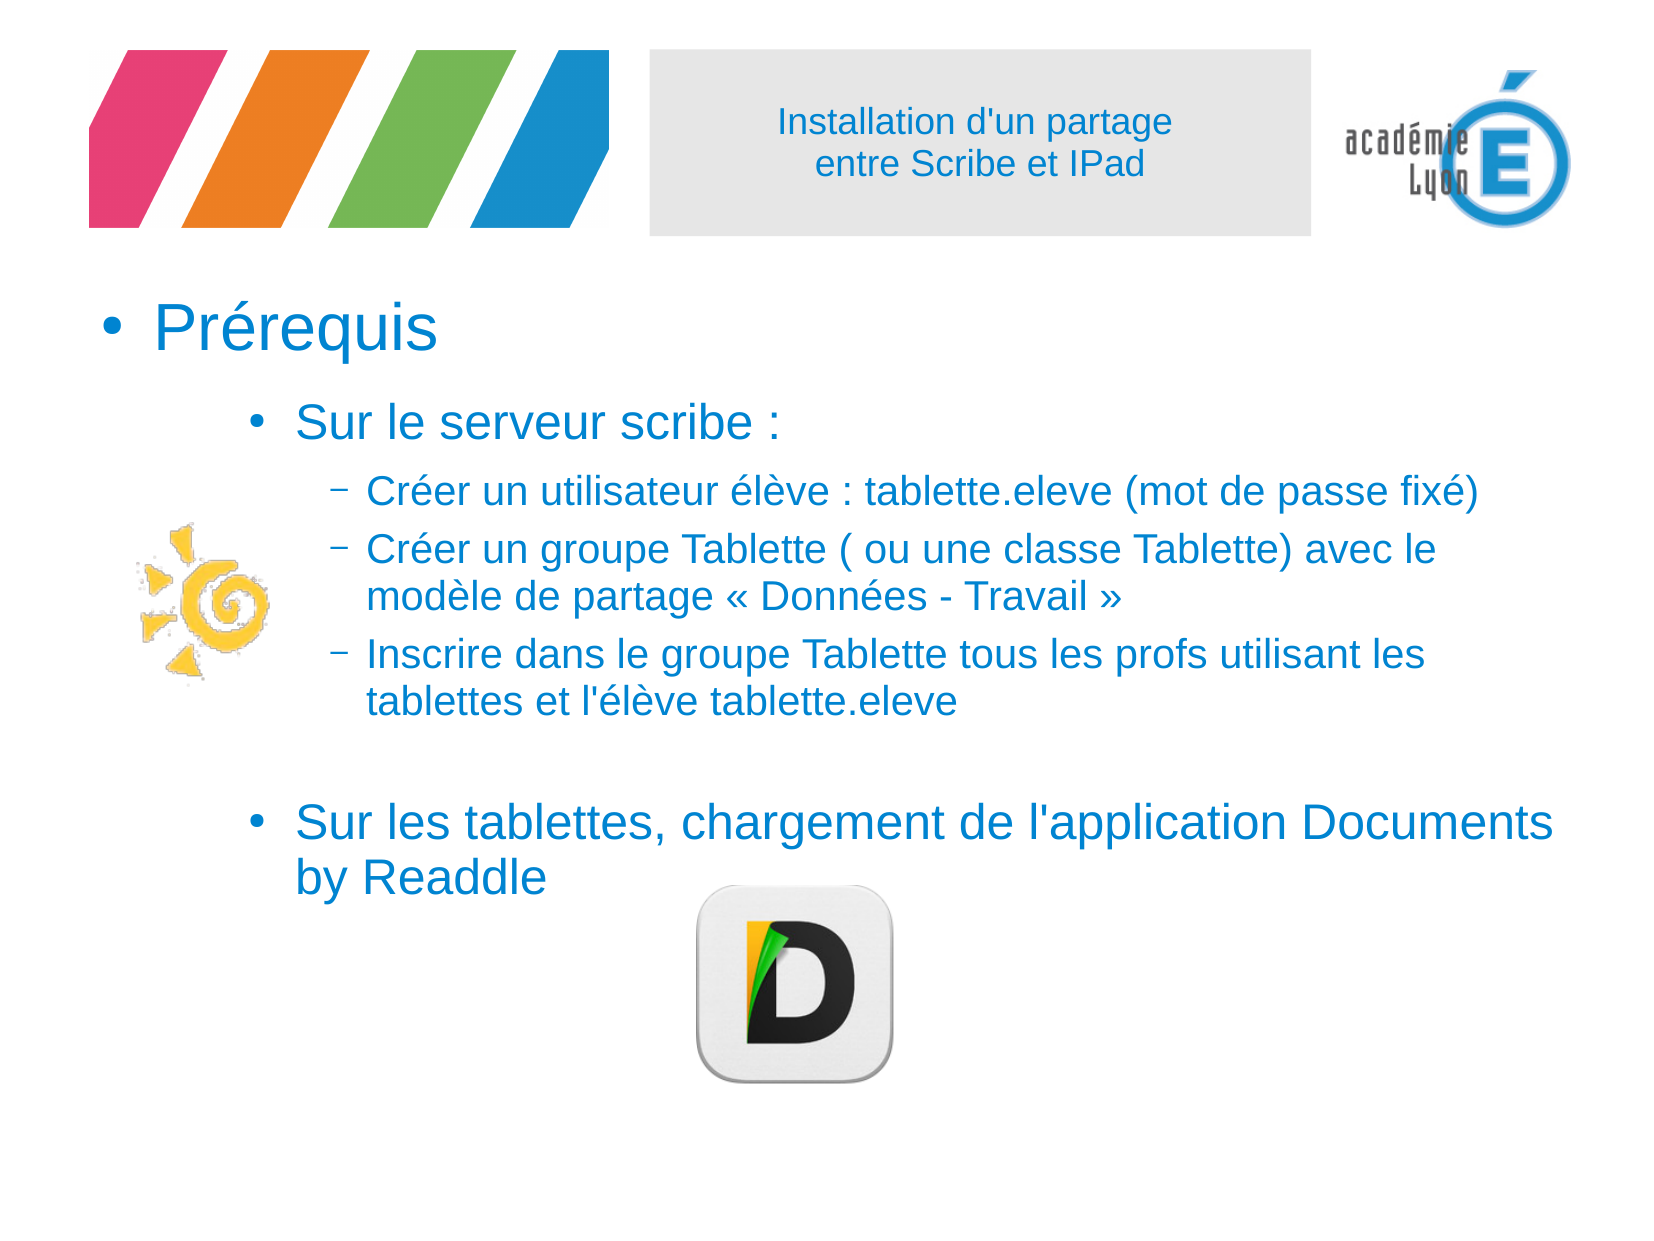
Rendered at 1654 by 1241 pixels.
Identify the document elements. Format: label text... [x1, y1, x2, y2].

picture [1338, 70, 1571, 233]
list Prérequis Sur le serveur scribe : Créer un utilisateur élève : tablette.eleve (mot de passe fixé) Créer un groupe Tablette ( ou une classe Tablette) avec le modèle de partage « Données - Travail » Inscrire dans le groupe Tablette tous les profs utilisant les tablettes et l'élève tablette.eleve Sur les tablettes, chargement de l'application Documents by Readdle [82, 290, 1571, 1010]
picture [129, 519, 276, 691]
picture [696, 885, 898, 1087]
picture [89, 50, 609, 228]
title Installation d'un partage entre Scribe et IPad [649, 49, 1312, 237]
